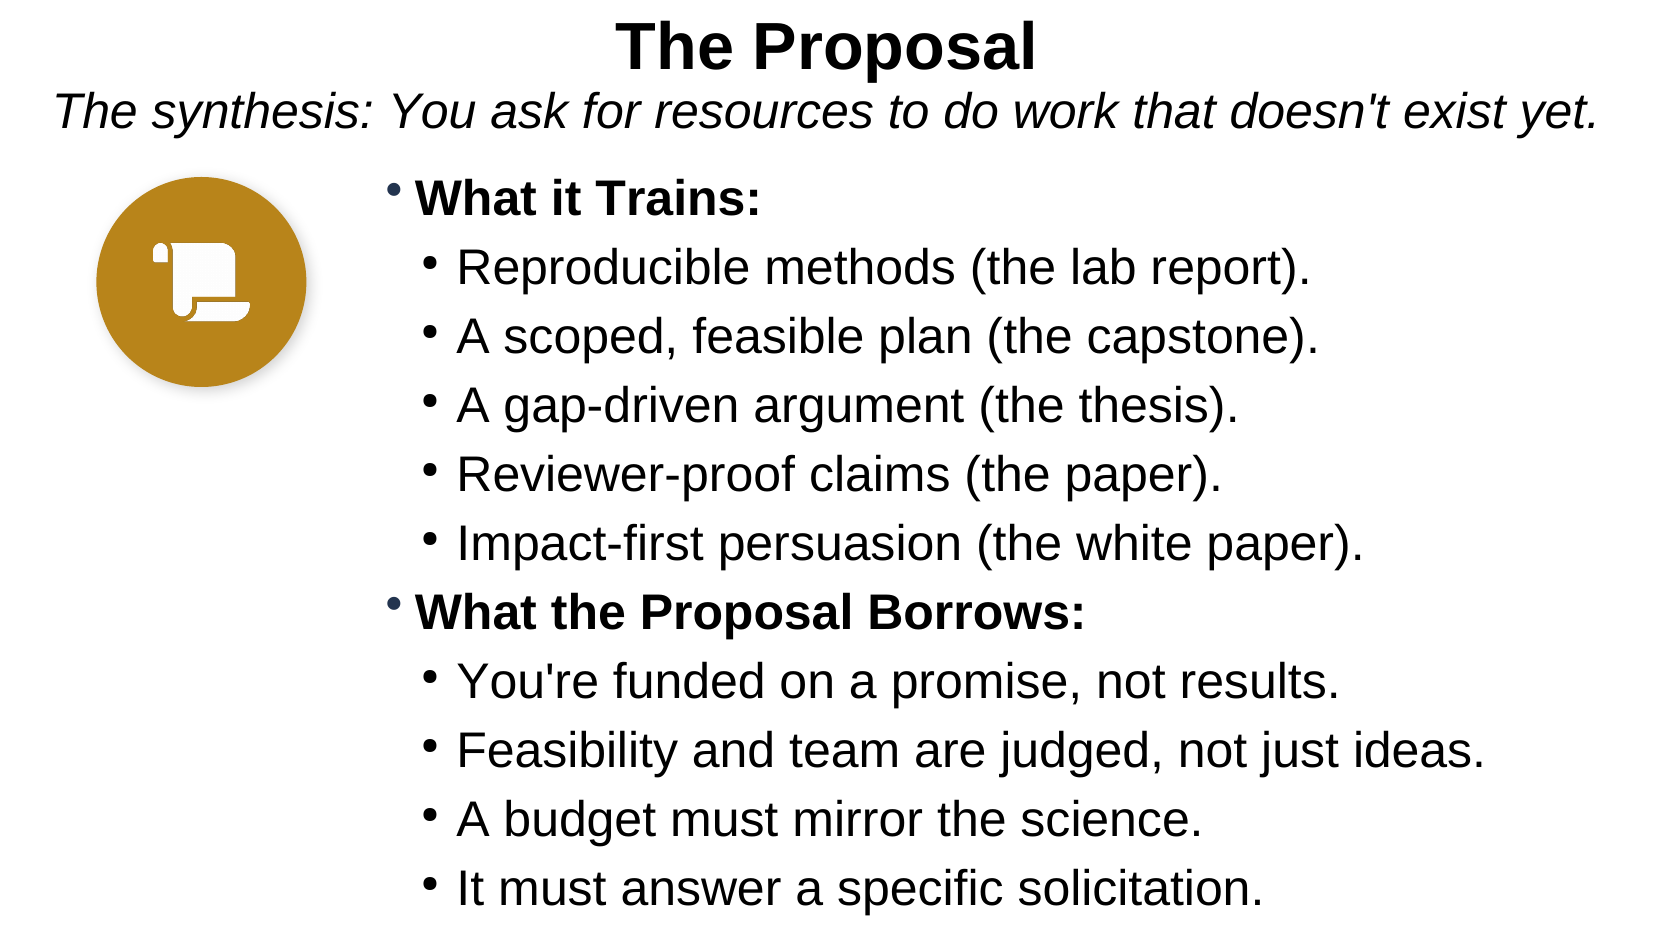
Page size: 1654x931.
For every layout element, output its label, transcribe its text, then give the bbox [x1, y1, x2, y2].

text_box What it Trains: Reproducible methods (the lab report). A scoped, feasible plan (the capstone). A gap-driven argument (the thesis). Reviewer-proof claims (the paper). Impact-first persuasion (the white paper). What the Proposal Borrows: You're funded on a promise, not results. Feasibility and team are judged, not just ideas. A budget must mirror the science. It must answer a specific solicitation. [370, 157, 1609, 931]
title The Proposal The synthesis: You ask for resources to do work that doesn't exist yet. [0, 0, 1654, 151]
text_box [96, 176, 307, 387]
picture [153, 233, 250, 331]
